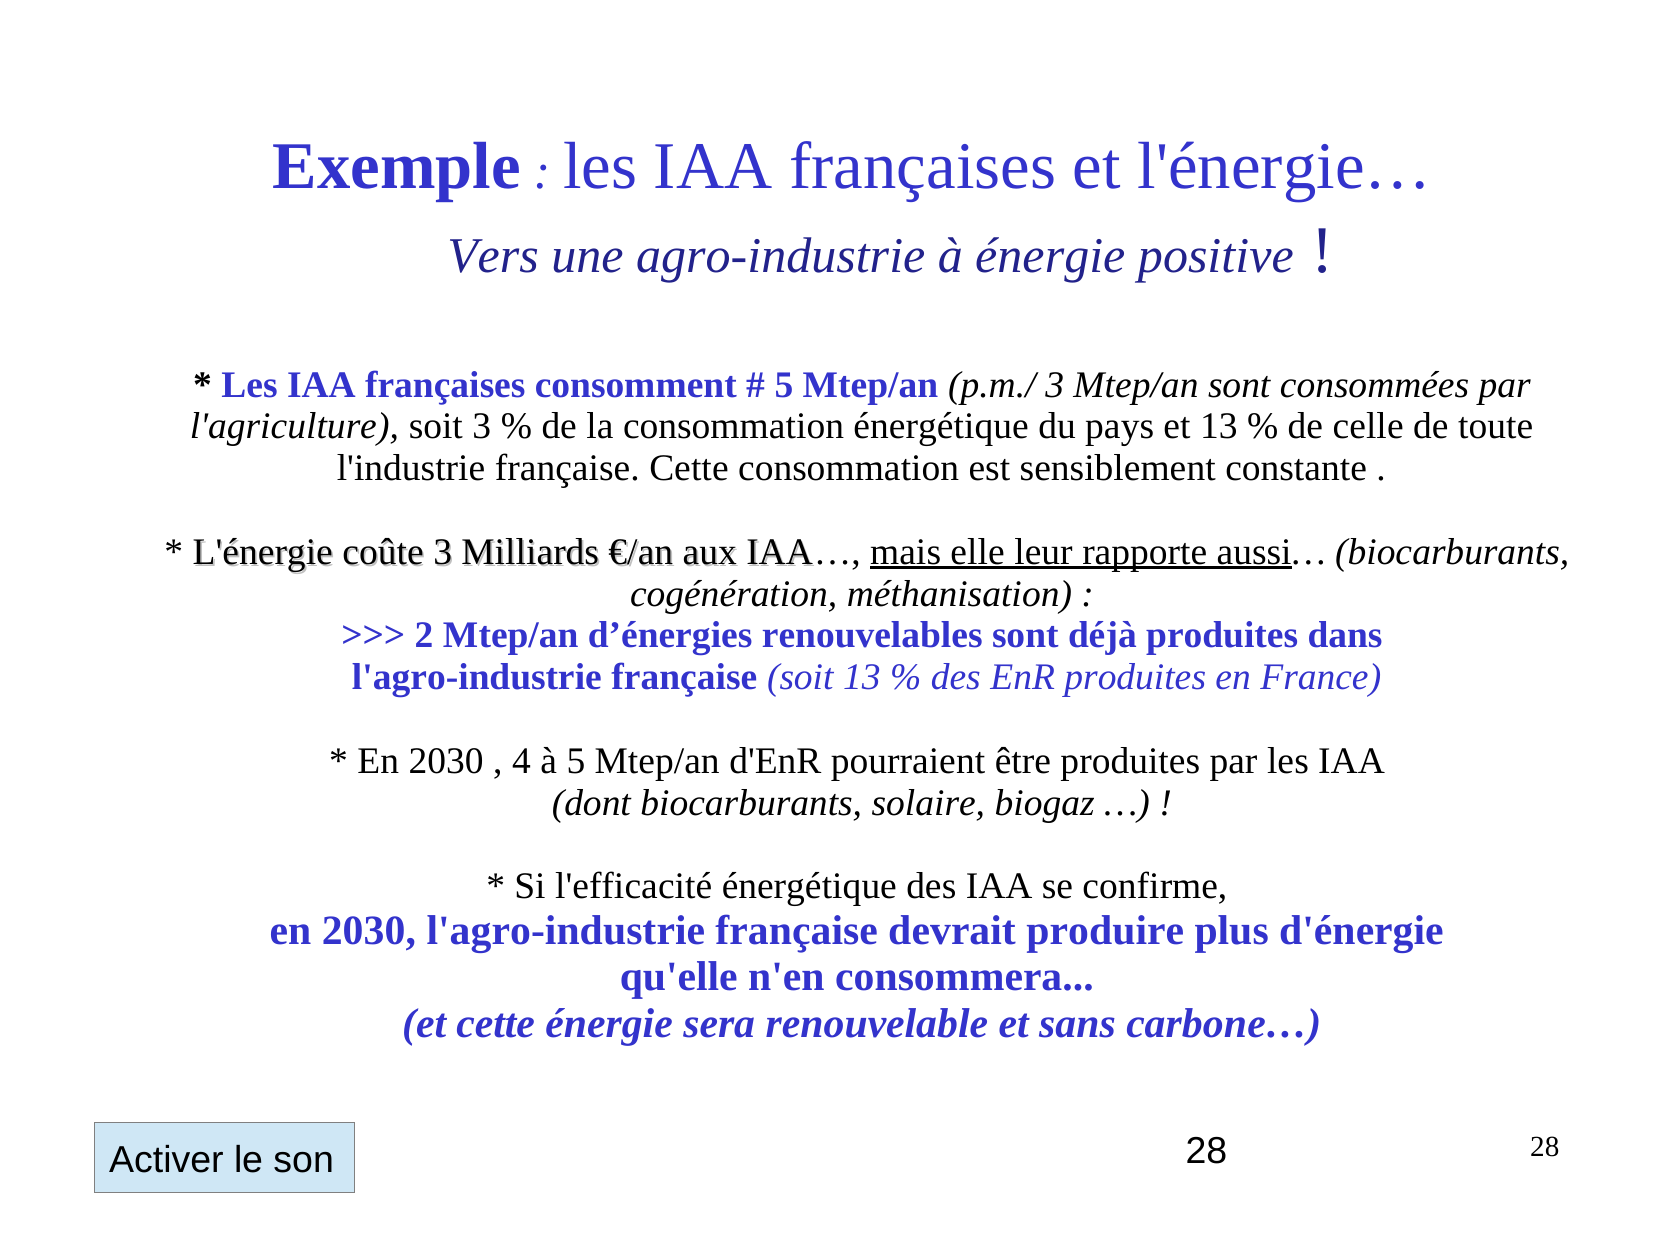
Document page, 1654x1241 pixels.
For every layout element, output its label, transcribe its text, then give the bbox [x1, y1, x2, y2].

title Exemple : les IAA françaises et l'énergie… Vers une agro-industrie à énergie positive ! * Les IAA françaises consomment # 5 Mtep/an (p.m./ 3 Mtep/an sont consommées par l'agriculture), soit 3 % de la consommation énergétique du pays et 13 % de celle de toute l'industrie française. Cette consommation est sensiblement constante . * L'énergie coûte 3 Milliards €/an aux IAA…, mais elle leur rapporte aussi… (biocarburants, cogénération, méthanisation) : >>> 2 Mtep/an d’énergies renouvelables sont déjà produites dans l'agro-industrie française (soit 13 % des EnR produites en France) * En 2030 , 4 à 5 Mtep/an d'EnR pourraient être produites par les IAA (dont biocarburants, solaire, biogaz …) ! * Si l'efficacité énergétique des IAA se confirme, en 2030, l'agro-industrie française devrait produire plus d'énergie qu'elle n'en consommera... (et cette énergie sera renouvelable et sans carbone…) [117, 70, 1607, 1241]
text_box Activer le son [94, 1122, 355, 1193]
